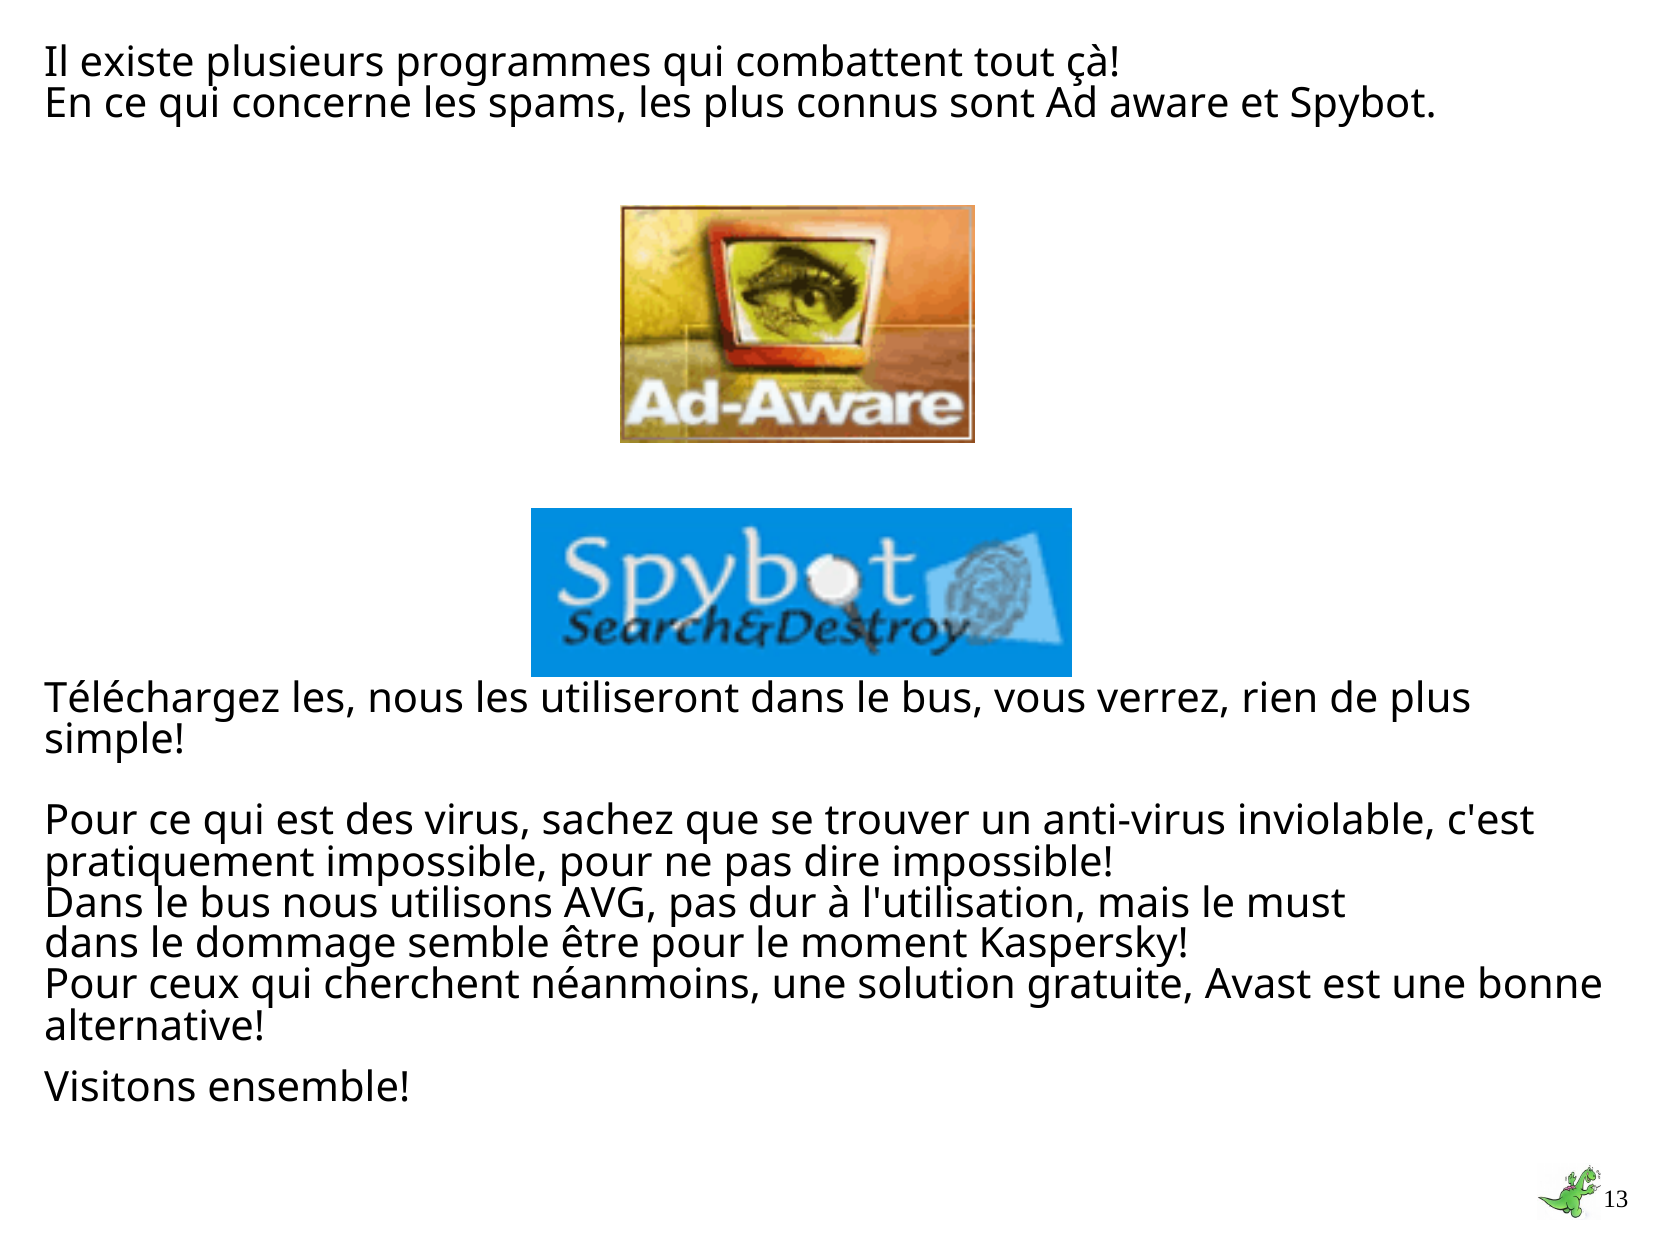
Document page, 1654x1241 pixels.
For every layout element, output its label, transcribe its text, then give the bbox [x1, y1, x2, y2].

text_box Il existe plusieurs programmes qui combattent tout çà! En ce qui concerne les spams, les plus connus sont Ad aware et Spybot. Téléchargez les, nous les utiliseront dans le bus, vous verrez, rien de plus simple! Pour ce qui est des virus, sachez que se trouver un anti-virus inviolable, c'est pratiquement impossible, pour ne pas dire impossible! Dans le bus nous utilisons AVG, pas dur à l'utilisation, mais le must dans le dommage semble être pour le moment Kaspersky! Pour ceux qui cherchent néanmoins, une solution gratuite, Avast est une bonne alternative! Visitons ensemble! [29, 53, 1624, 1164]
picture [1537, 1163, 1601, 1220]
text_box 13 [1603, 1186, 1632, 1213]
picture [531, 508, 1072, 677]
picture [620, 205, 975, 443]
